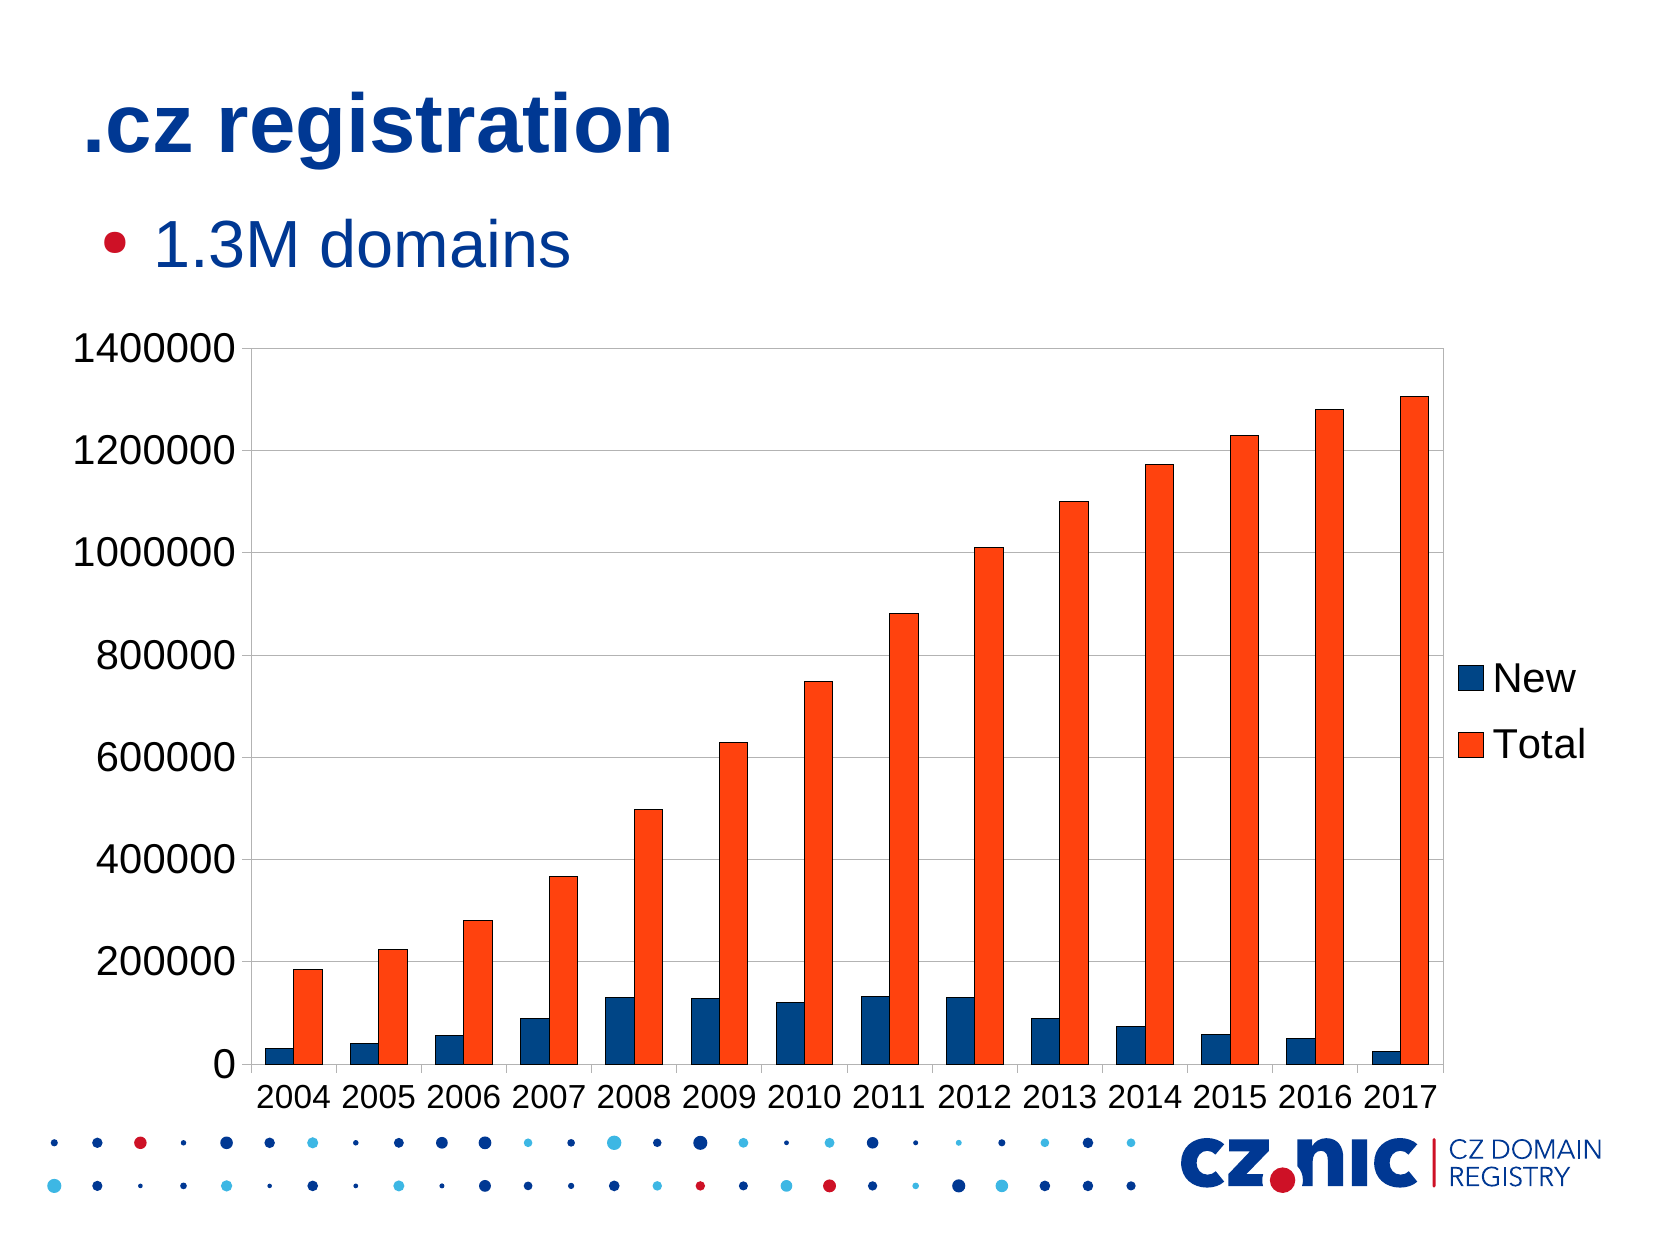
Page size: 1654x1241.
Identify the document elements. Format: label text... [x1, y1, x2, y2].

title .cz registration [82, 61, 1571, 187]
list 1.3M domains [82, 207, 1571, 307]
chart [59, 307, 1607, 1117]
